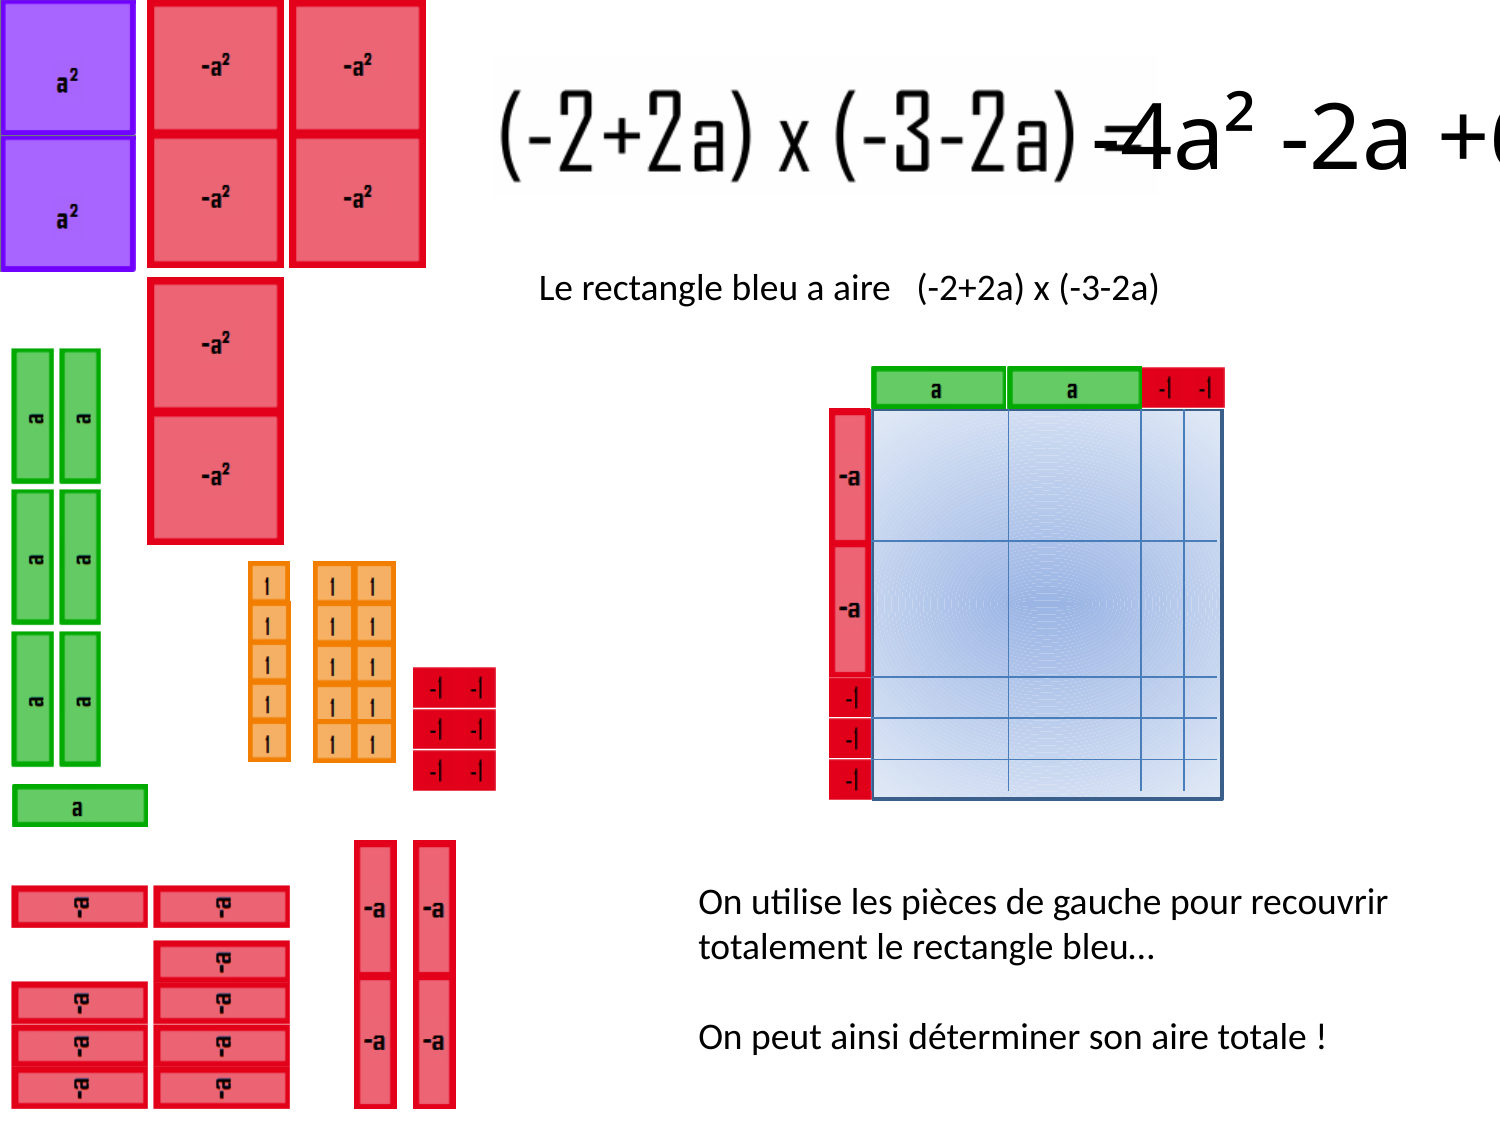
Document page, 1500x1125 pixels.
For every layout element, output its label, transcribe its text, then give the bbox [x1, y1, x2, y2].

picture [147, 277, 284, 545]
picture [829, 366, 1225, 801]
text_box [872, 409, 1008, 540]
text_box [872, 542, 1008, 676]
picture [354, 840, 397, 1110]
picture [147, 0, 284, 268]
text_box [1009, 678, 1140, 717]
picture [59, 631, 101, 768]
text_box [872, 409, 1222, 799]
text_box [872, 719, 1008, 759]
picture [153, 940, 290, 1109]
picture [248, 561, 291, 762]
picture [11, 631, 54, 768]
text_box [1142, 719, 1183, 759]
text_box Le rectangle bleu a aire (-2+2a) x (-3-2a) [523, 255, 1176, 316]
text_box -4a² -2a +6 [1076, 70, 1500, 196]
text_box [1142, 678, 1183, 717]
picture [59, 348, 101, 485]
text_box [1009, 719, 1140, 759]
picture [59, 490, 101, 626]
picture [413, 666, 496, 792]
text_box [1142, 542, 1183, 676]
text_box [1142, 409, 1183, 540]
picture [11, 784, 148, 827]
picture [11, 348, 54, 485]
picture [153, 885, 290, 928]
picture [413, 840, 456, 1110]
text_box [1009, 542, 1140, 676]
text_box [872, 678, 1008, 717]
picture [490, 30, 1158, 208]
text_box [1009, 409, 1140, 540]
picture [11, 490, 54, 626]
picture [313, 561, 396, 763]
picture [11, 981, 148, 1109]
text_box On utilise les pièces de gauche pour recouvrir totalement le rectangle bleu… On peut ainsi déterminer son aire totale ! [683, 869, 1413, 1065]
picture [11, 885, 148, 928]
picture [0, 0, 136, 272]
picture [289, 0, 426, 268]
